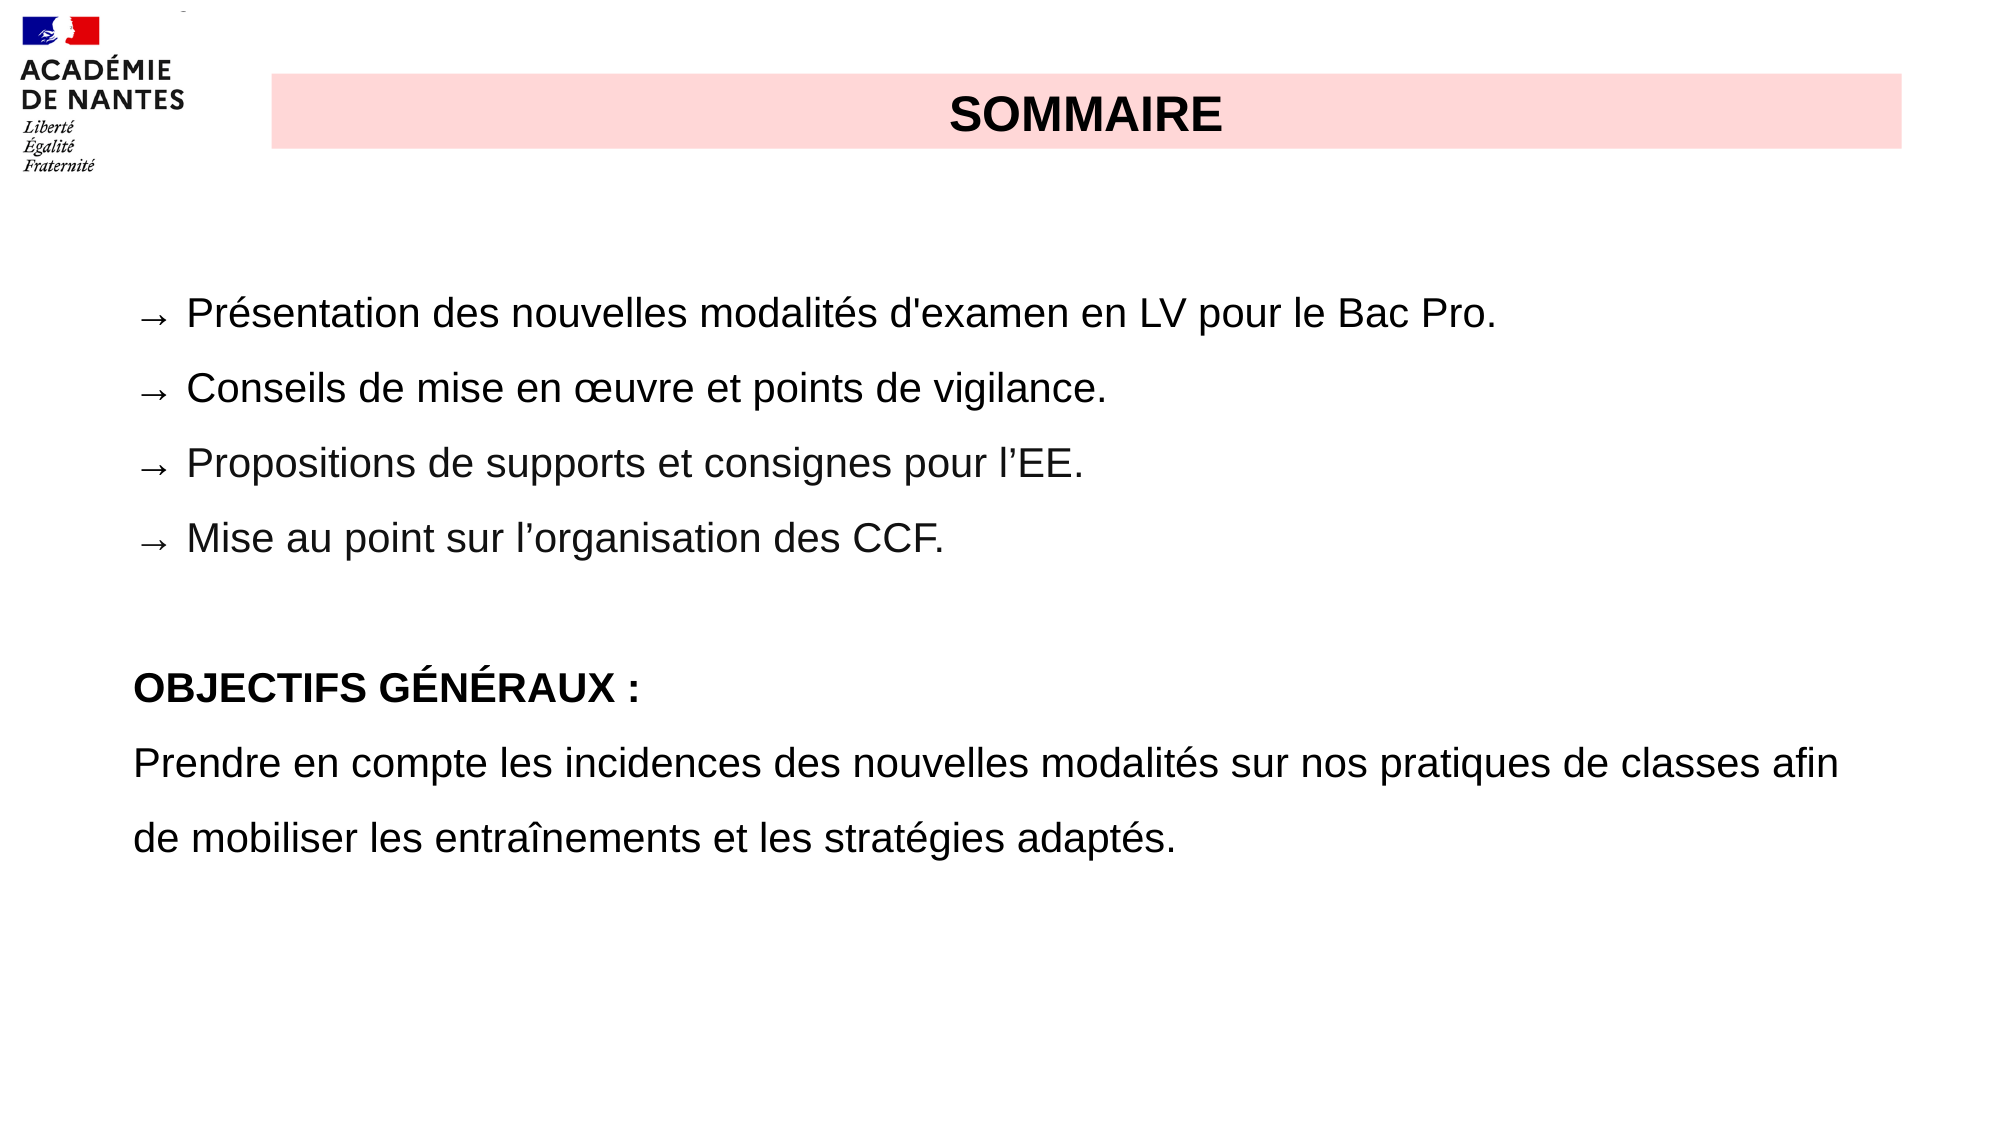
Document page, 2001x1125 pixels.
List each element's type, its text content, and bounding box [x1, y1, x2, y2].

list → Présentation des nouvelles modalités d'examen en LV pour le Bac Pro. → Conseils de mise en œuvre et points de vigilance. → Propositions de supports et consignes pour l’EE. → Mise au point sur l’organisation des CCF. OBJECTIFS GÉNÉRAUX : Prendre en compte les incidences des nouvelles modalités sur nos pratiques de classes afin de mobiliser les entraînements et les stratégies adaptés. [118, 253, 1890, 786]
text_box SOMMAIRE [271, 73, 1902, 149]
picture [11, 11, 186, 178]
